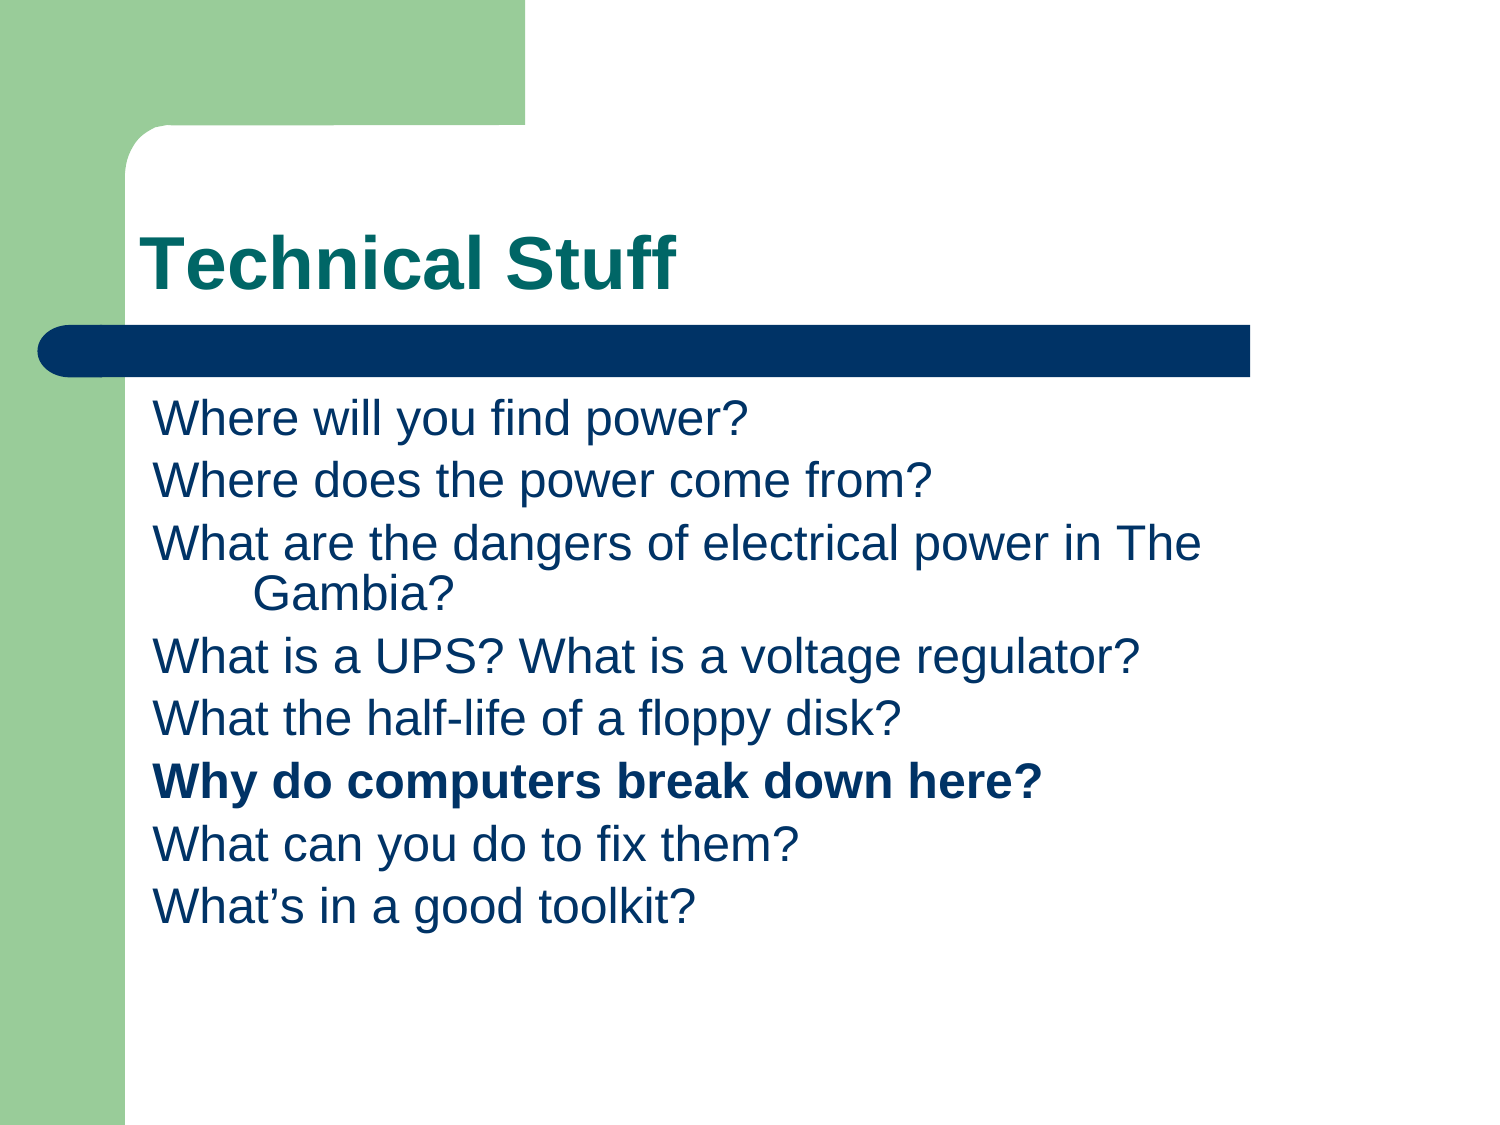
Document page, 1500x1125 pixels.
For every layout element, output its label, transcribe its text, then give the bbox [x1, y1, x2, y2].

title Technical Stuff [124, 124, 1425, 313]
list Where will you find power? Where does the power come from? What are the dangers of electrical power in The Gambia? What is a UPS? What is a voltage regulator? What the half-life of a floppy disk? Why do computers break down here? What can you do to fix them? What’s in a good toolkit? [137, 387, 1400, 999]
